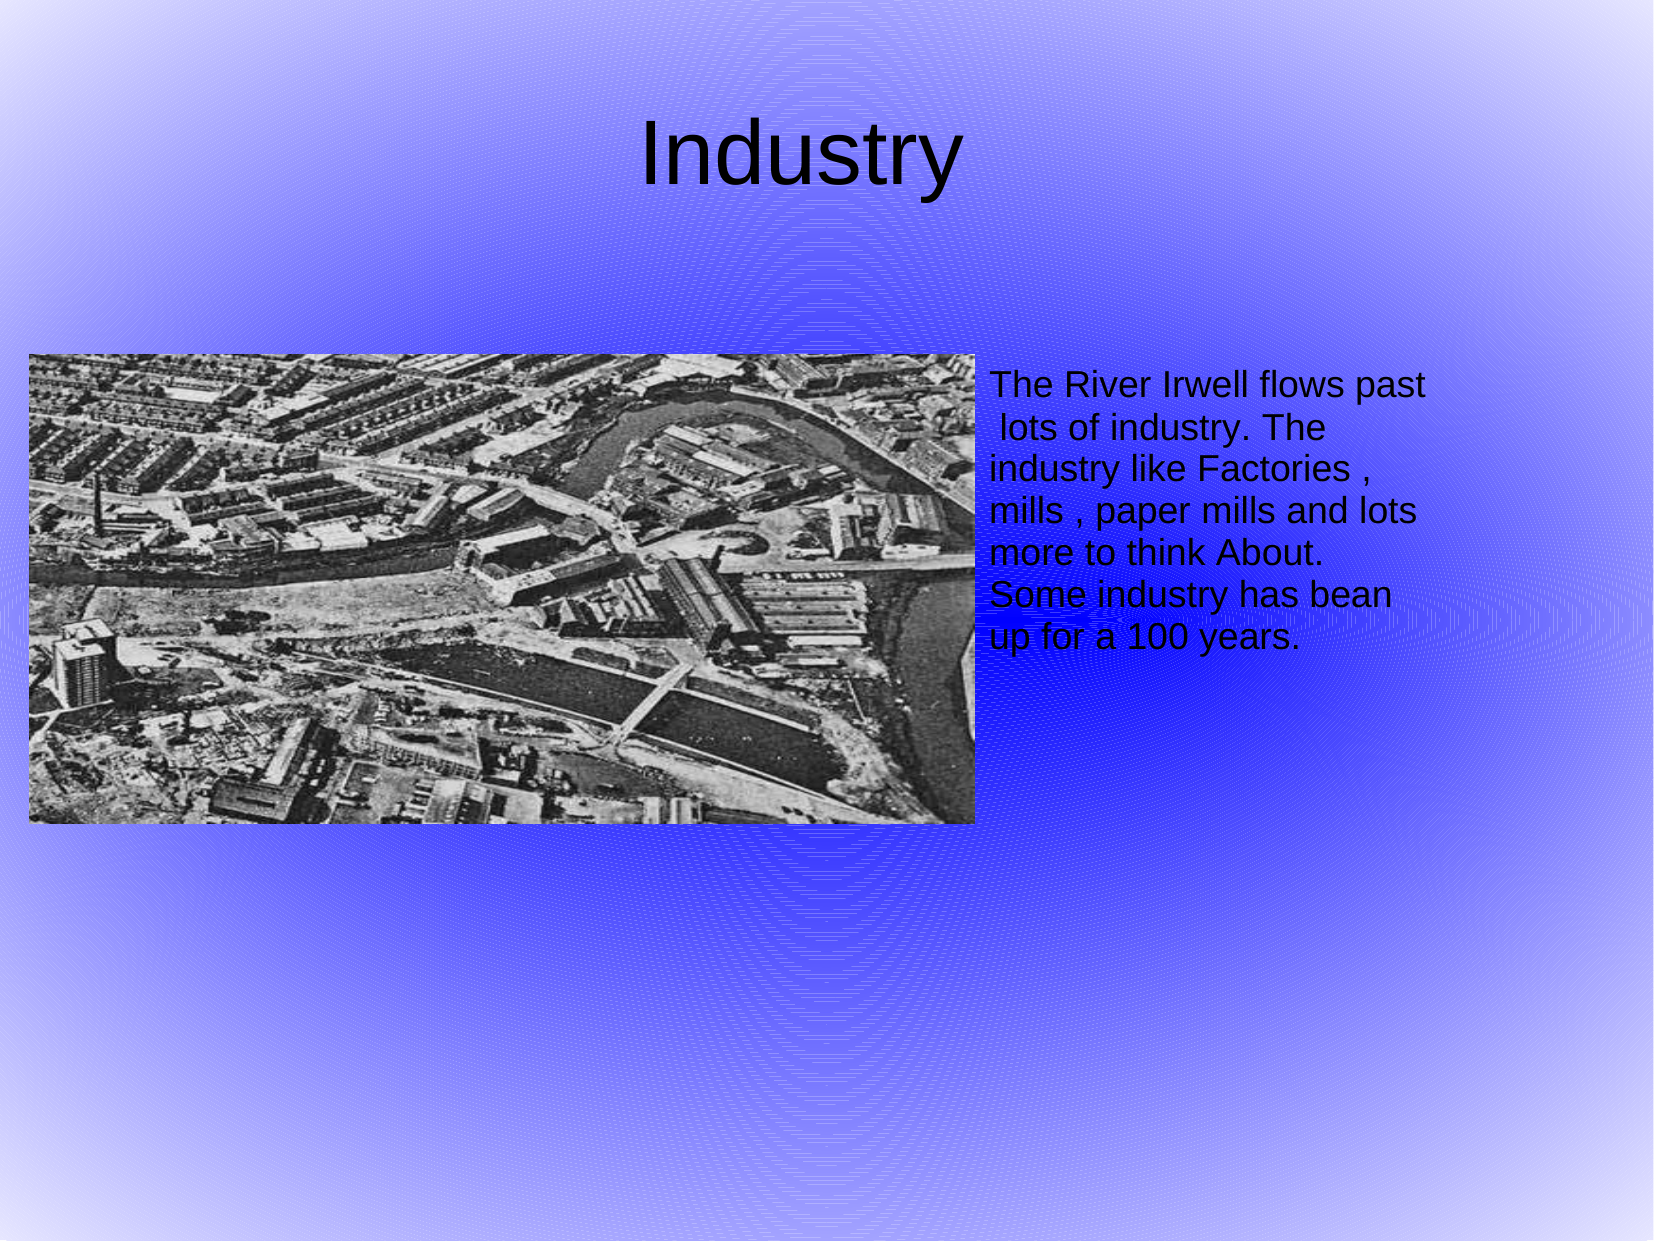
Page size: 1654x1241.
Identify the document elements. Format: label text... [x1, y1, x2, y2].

picture [29, 354, 975, 824]
title Industry [82, 49, 1571, 257]
text_box The River Irwell flows past lots of industry. The industry like Factories , mills , paper mills and lots more to think About. Some industry has bean up for a 100 years. [975, 356, 1447, 666]
